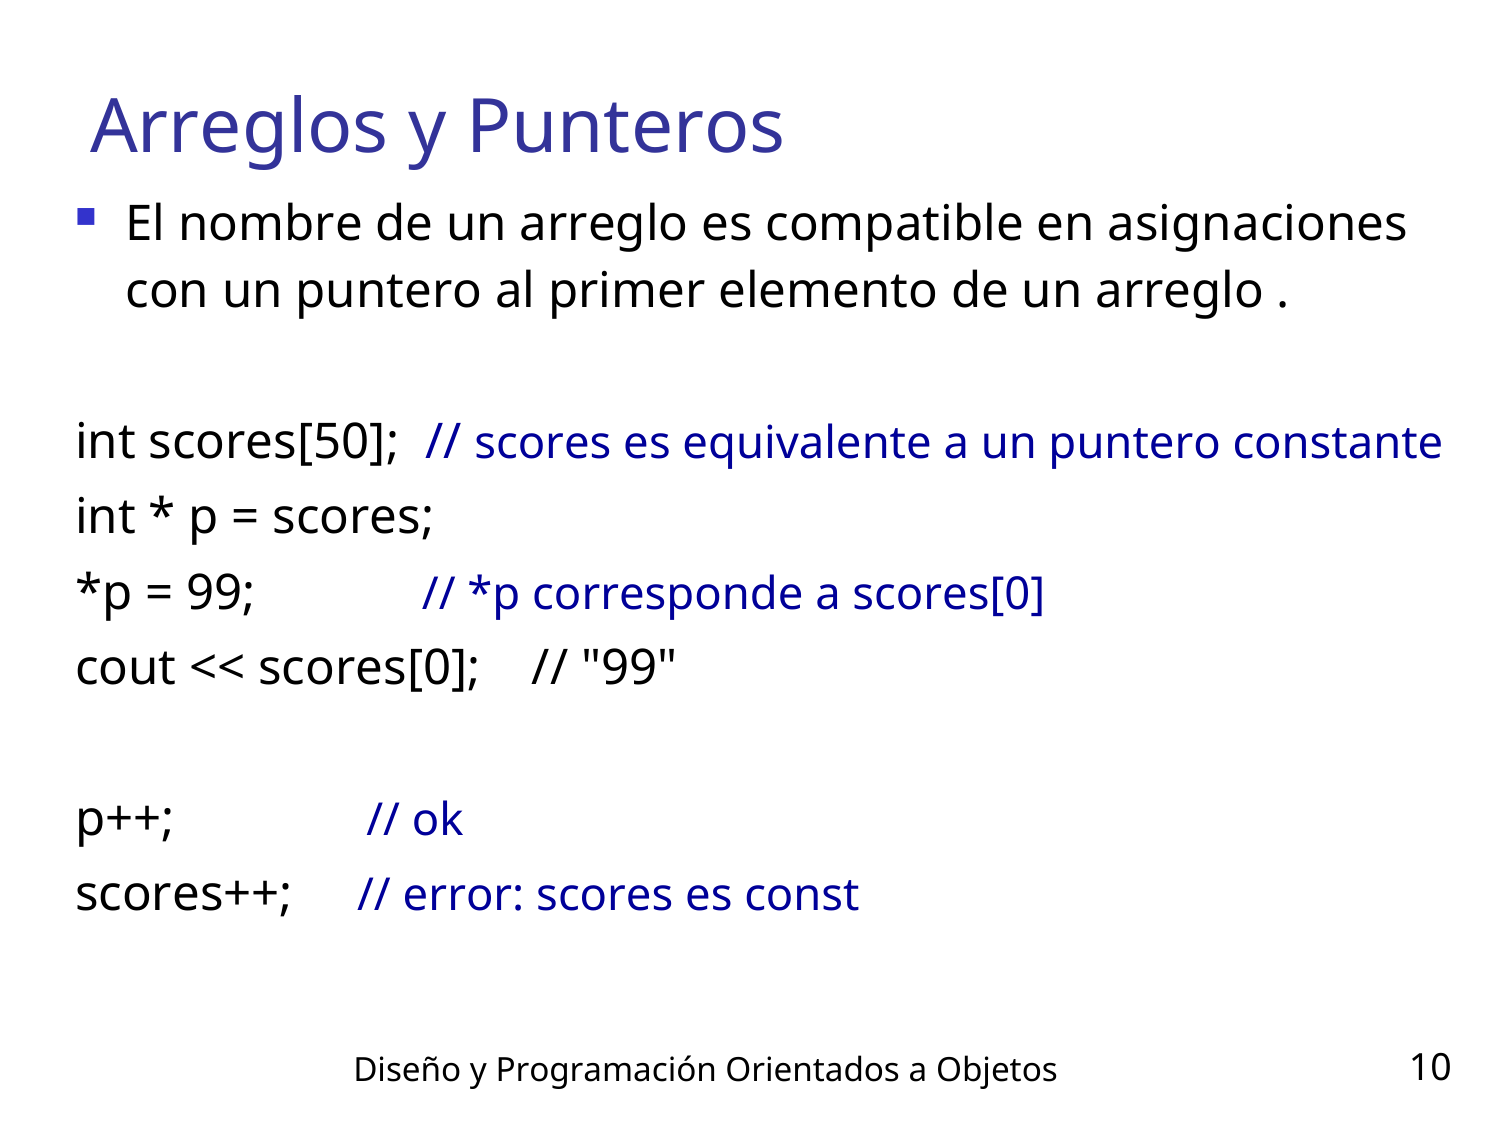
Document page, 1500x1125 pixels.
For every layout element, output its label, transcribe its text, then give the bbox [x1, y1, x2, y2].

list El nombre de un arreglo es compatible en asignaciones con un puntero al primer elemento de un arreglo . int scores[50]; // scores es equivalente a un puntero constante int * p = scores; *p = 99; // *p corresponde a scores[0] cout << scores[0]; // "99" p++; // ok scores++; // error: scores es const [75, 187, 1462, 993]
title Arreglos y Punteros [75, 19, 1466, 182]
